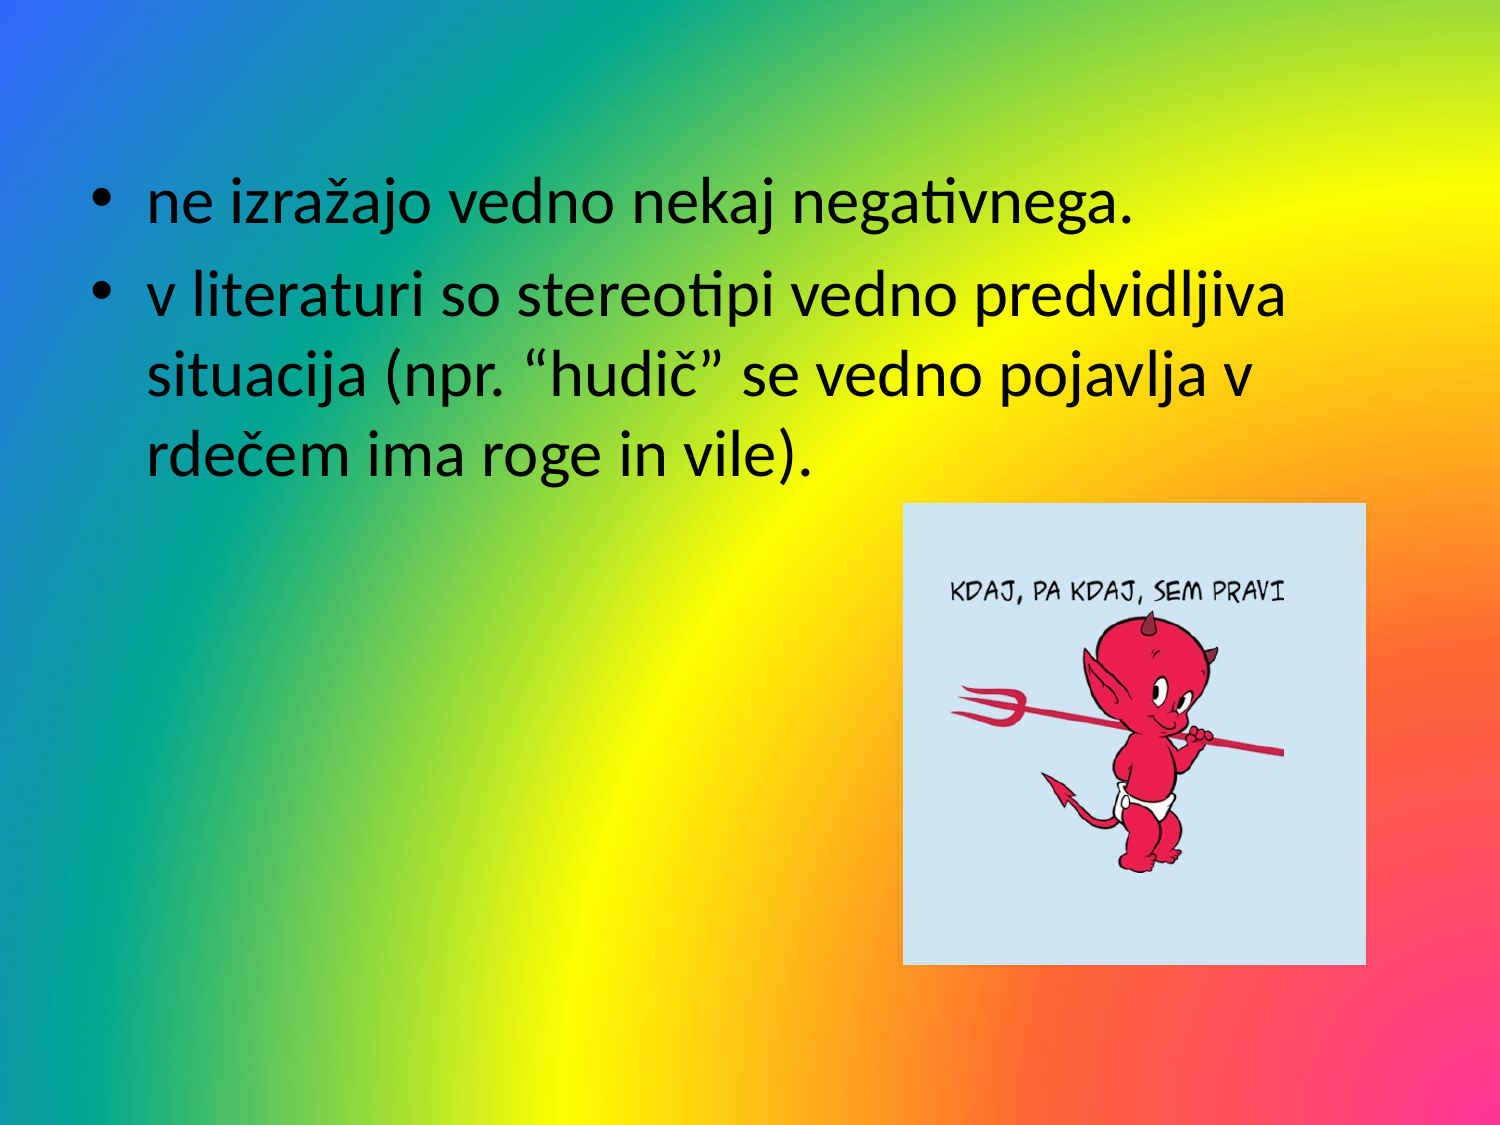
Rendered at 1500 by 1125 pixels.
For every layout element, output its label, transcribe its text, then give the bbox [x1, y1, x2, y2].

picture [0, 0, 1500, 1125]
list ne izražajo vedno nekaj negativnega. v literaturi so stereotipi vedno predvidljiva situacija (npr. “hudič” se vedno pojavlja v rdečem ima roge in vile). [75, 148, 1425, 1005]
